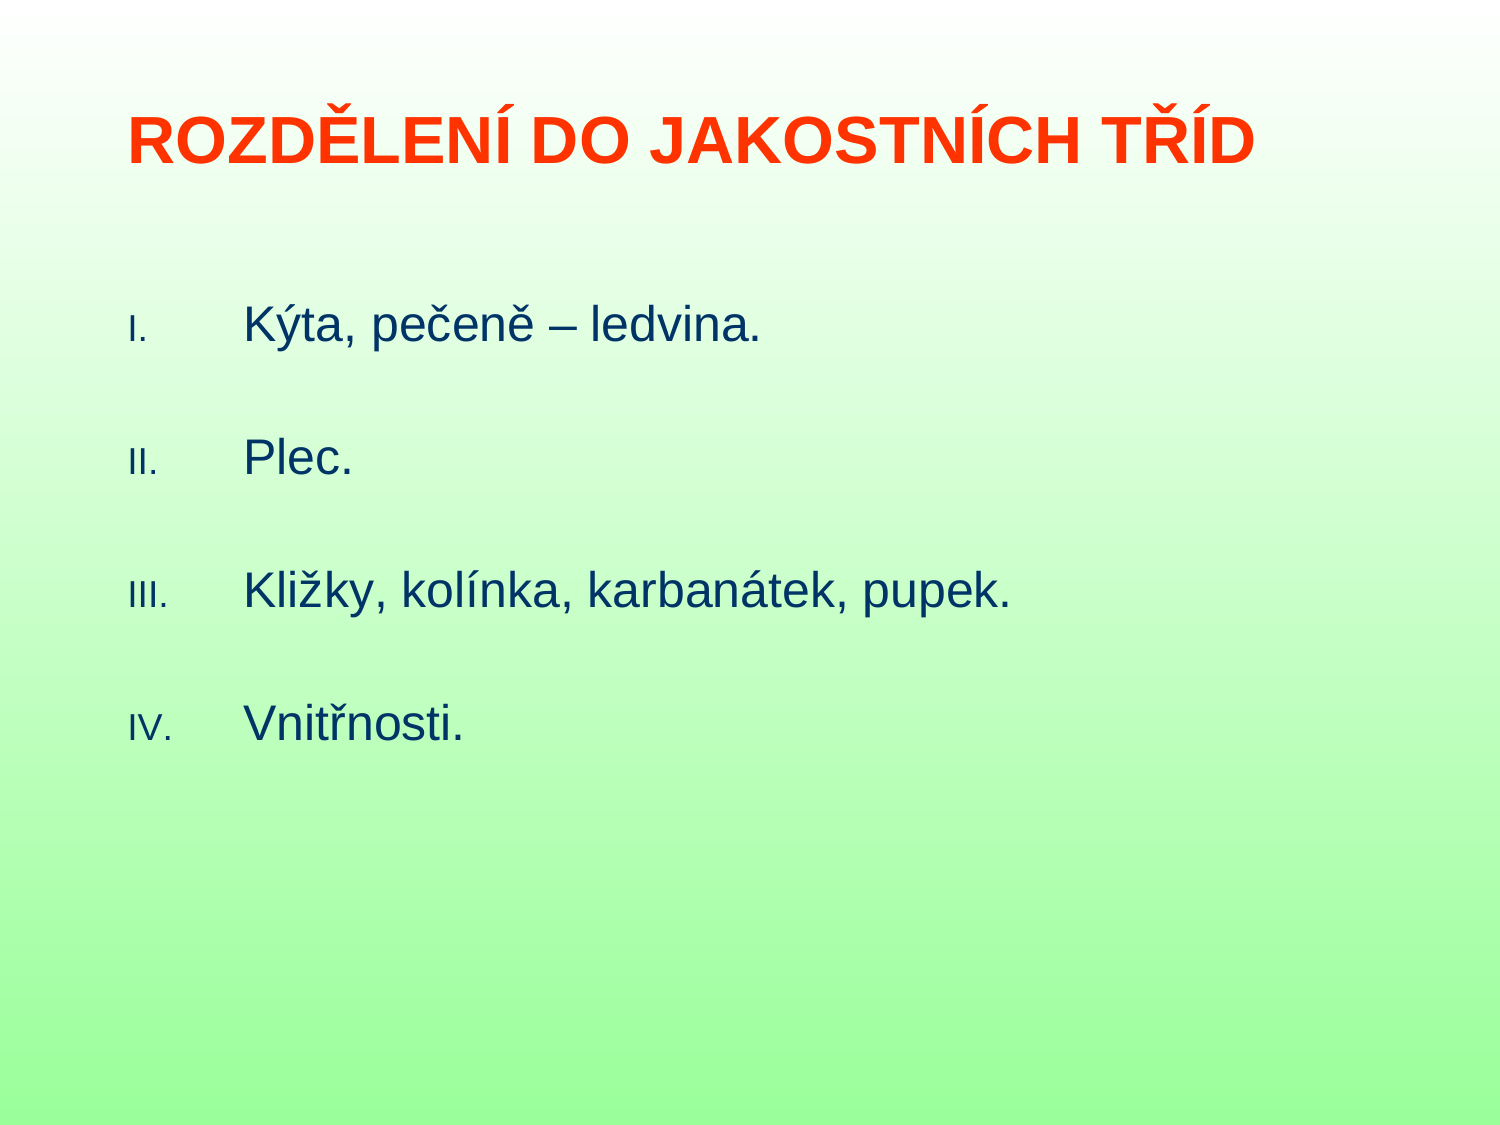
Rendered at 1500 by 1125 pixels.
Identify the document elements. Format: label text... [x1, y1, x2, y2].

list Kýta, pečeně – ledvina. Plec. Kližky, kolínka, karbanátek, pupek. Vnitřnosti. [112, 290, 1375, 958]
title ROZDĚLENÍ DO JAKOSTNÍCH TŘÍD [112, 101, 1389, 266]
